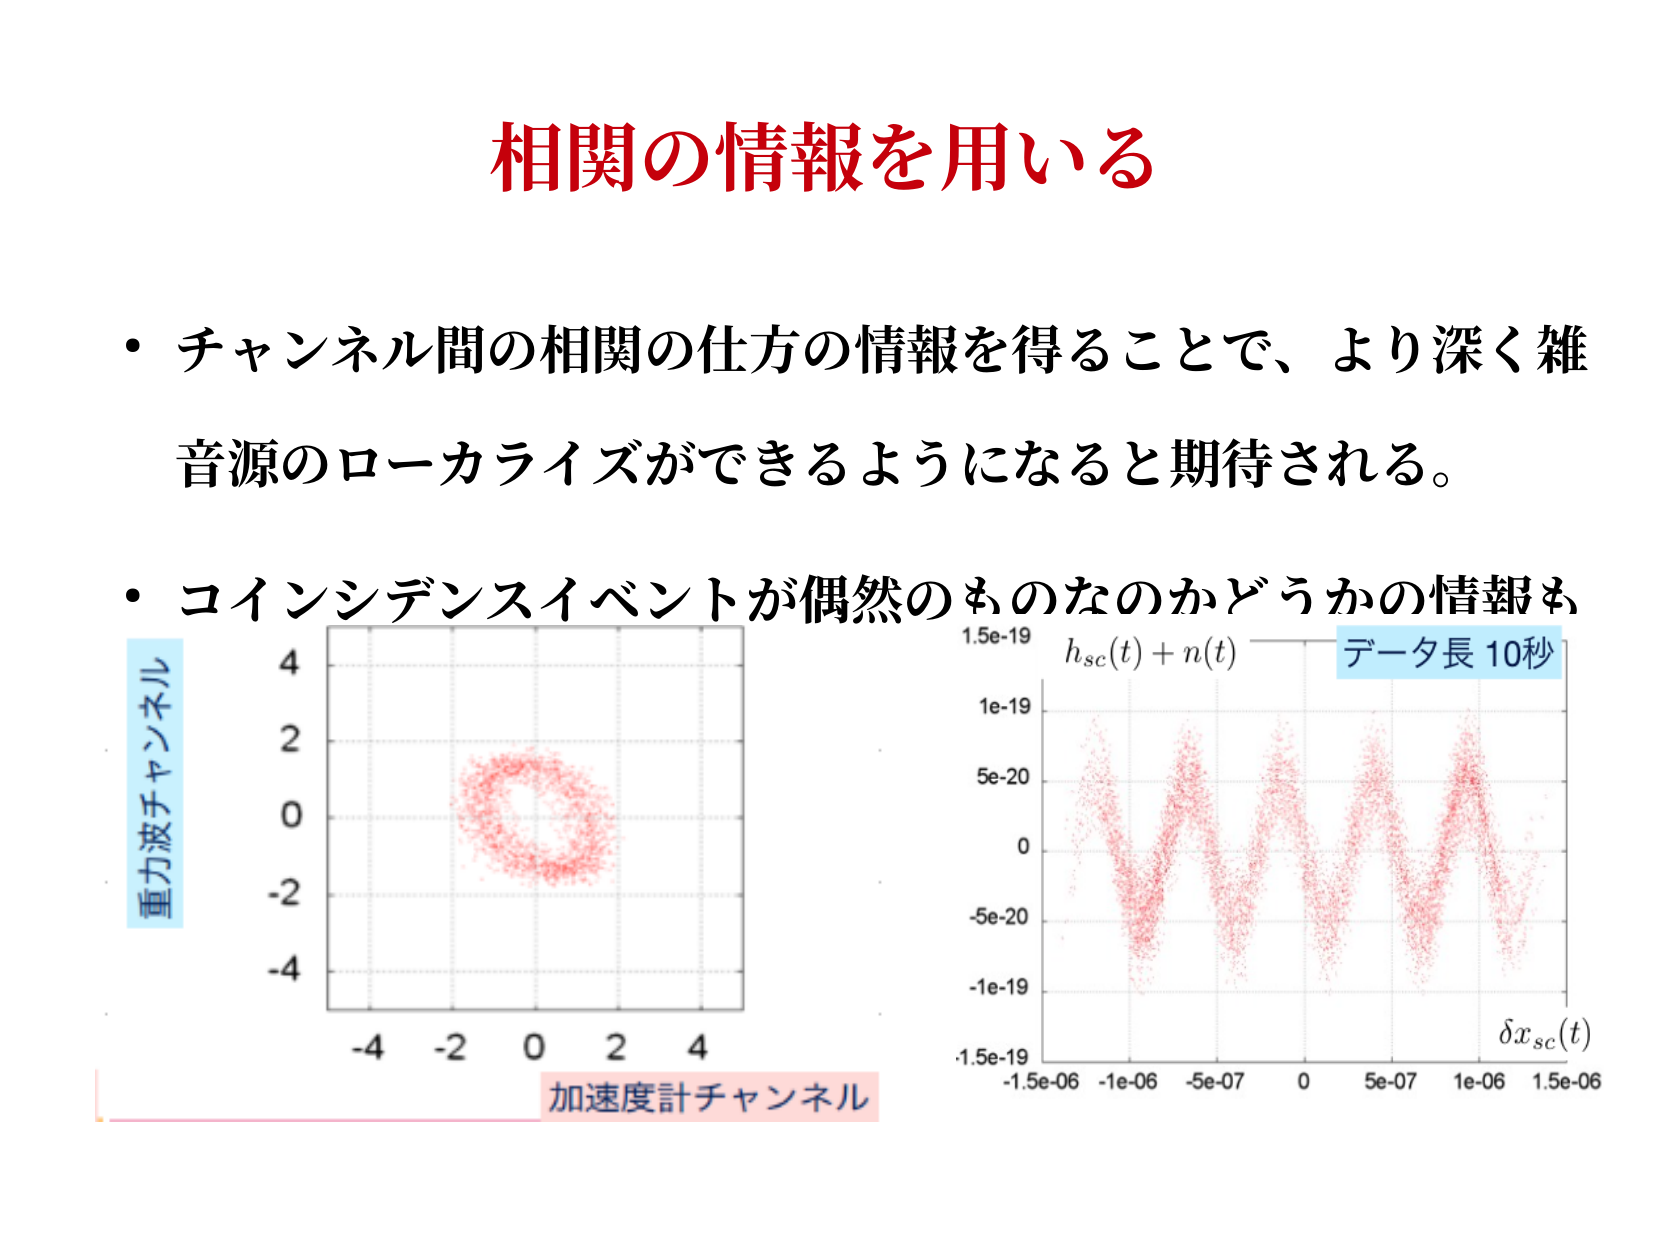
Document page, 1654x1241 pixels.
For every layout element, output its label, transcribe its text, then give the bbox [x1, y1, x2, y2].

picture [95, 625, 886, 1123]
list チャンネル間の相関の仕方の情報を得ることで、より深く雑音源のローカライズができるようになると期待される。 コインシデンスイベントが偶然のものなのかどうかの情報も得られる。 [106, 271, 1595, 750]
title 相関の情報を用いる [82, 49, 1571, 257]
picture [956, 614, 1607, 1099]
